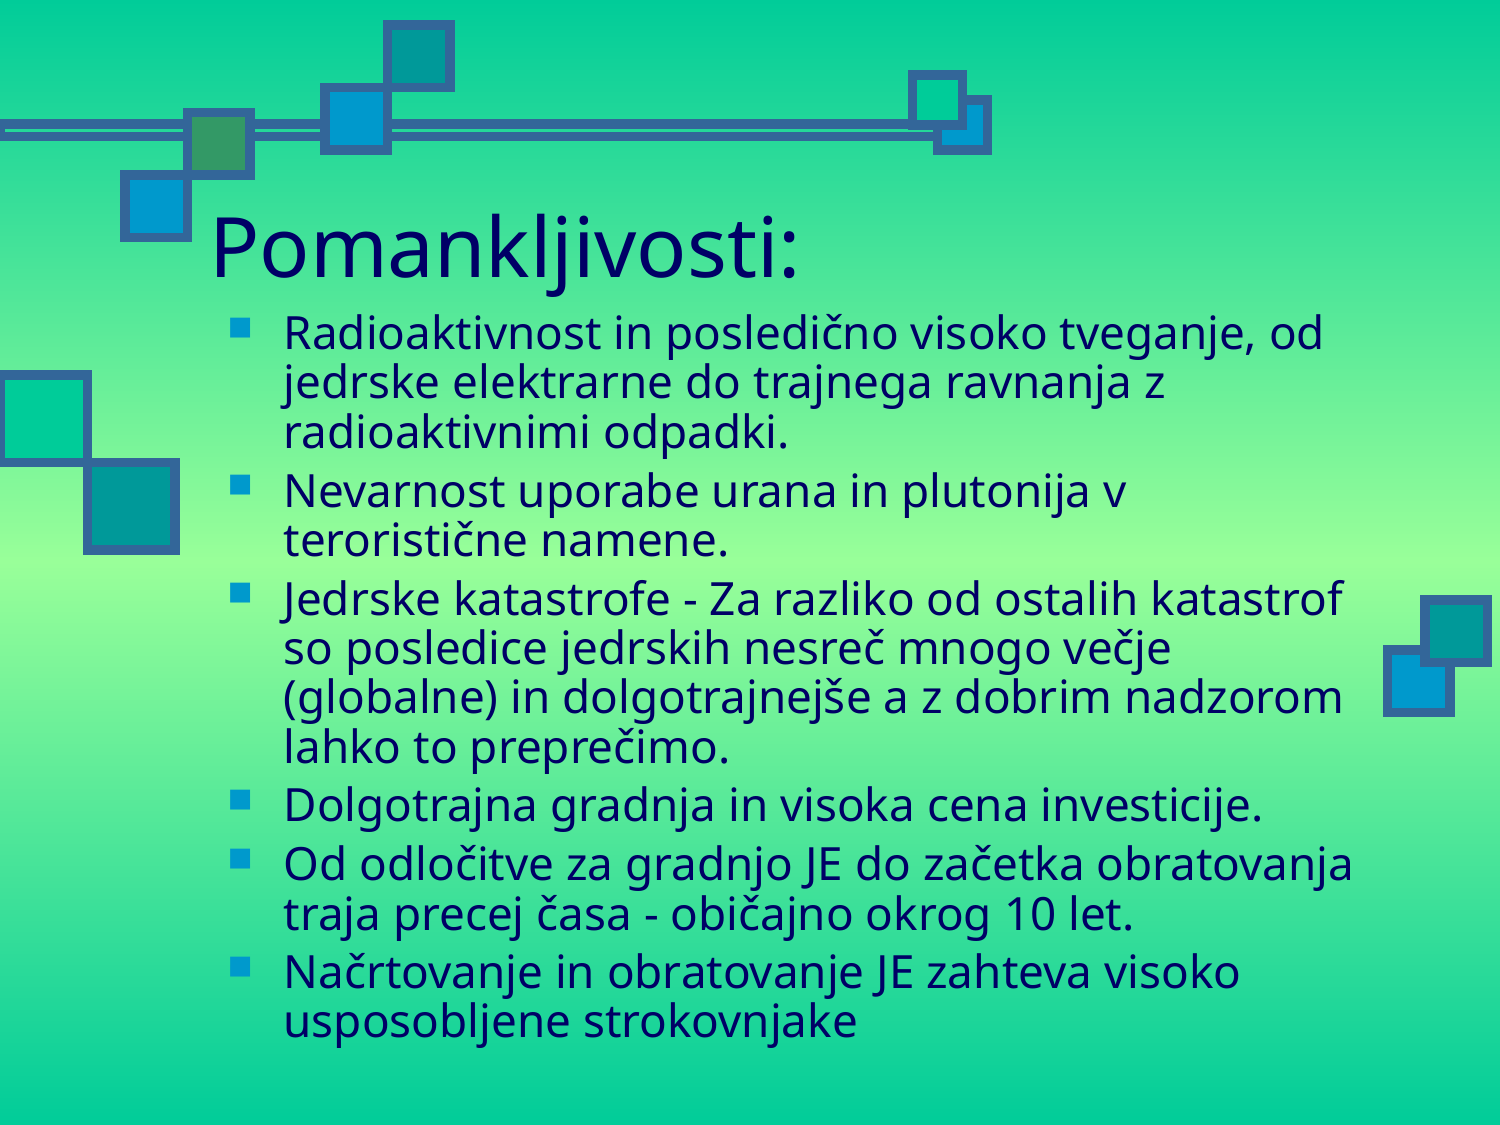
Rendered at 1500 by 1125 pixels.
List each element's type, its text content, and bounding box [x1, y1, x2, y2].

title Pomankljivosti: [194, 125, 1358, 363]
list Radioaktivnost in posledično visoko tveganje, od jedrske elektrarne do trajnega ravnanja z radioaktivnimi odpadki. Nevarnost uporabe urana in plutonija v teroristične namene. Jedrske katastrofe - Za razliko od ostalih katastrof so posledice jedrskih nesreč mnogo večje (globalne) in dolgotrajnejše a z dobrim nadzorom lahko to preprečimo. Dolgotrajna gradnja in visoka cena investicije. Od odločitve za gradnjo JE do začetka obratovanja traja precej časa - običajno okrog 10 let. Načrtovanje in obratovanje JE zahteva visoko usposobljene strokovnjake [212, 302, 1375, 1013]
